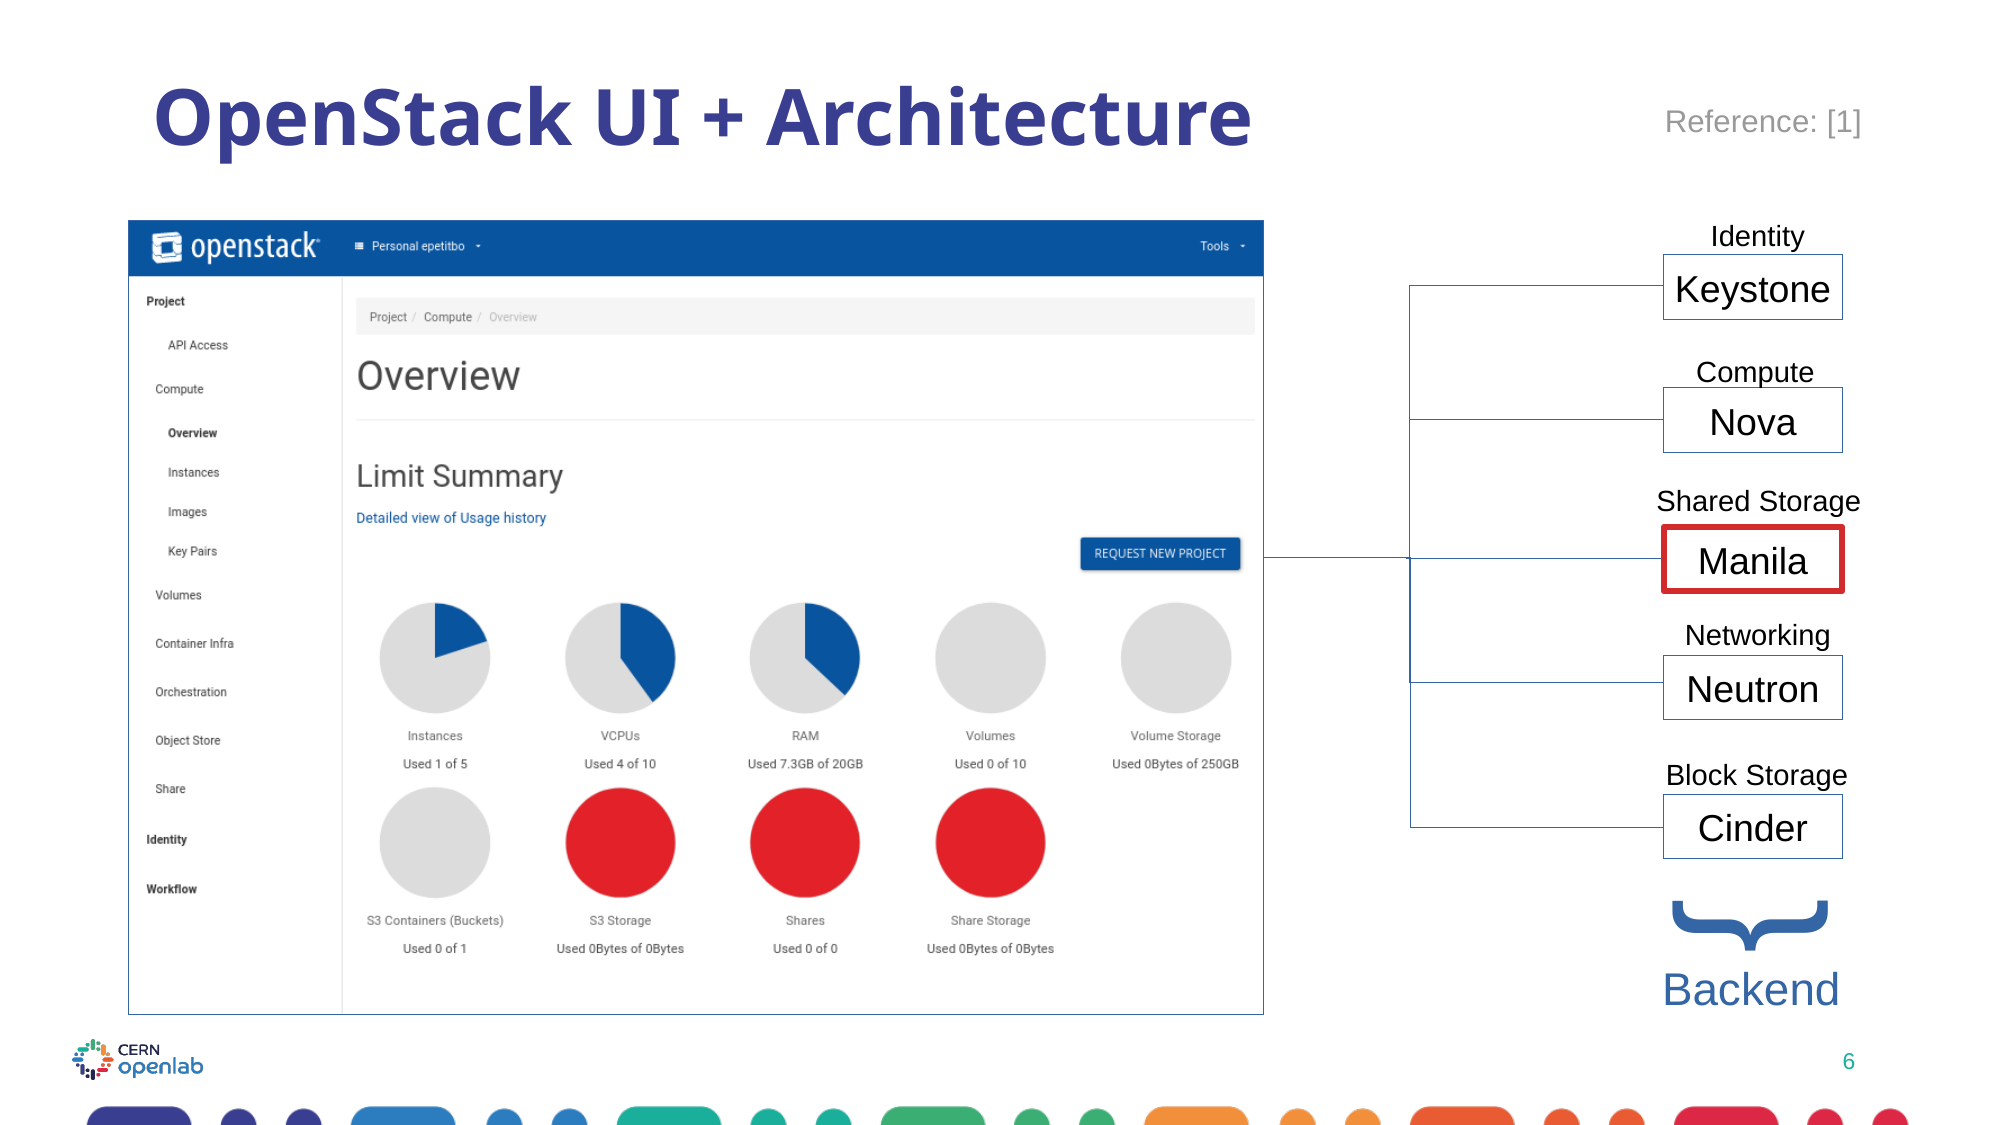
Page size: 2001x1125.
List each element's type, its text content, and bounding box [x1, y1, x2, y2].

text_box Manila [1663, 526, 1843, 592]
text_box } [1665, 883, 1867, 970]
text_box Keystone [1663, 254, 1843, 320]
text_box Nova [1663, 387, 1843, 453]
picture [128, 220, 1264, 1015]
text_box Compute [1681, 345, 1836, 426]
text_box Cinder [1663, 829, 1843, 859]
picture [72, 1039, 203, 1080]
text_box Keystone [1773, 285, 1784, 300]
text_box OpenStack UI + Architecture [137, 59, 1863, 169]
text_box Neutron [1663, 655, 1843, 720]
text_box Reference: [1] [1650, 97, 2000, 196]
text_box Backend [1647, 956, 1856, 1022]
text_box Identity [1695, 210, 1836, 285]
text_box Shared Storage [1641, 474, 1877, 522]
text_box Block Storage [1651, 748, 1871, 829]
text_box Networking [1669, 608, 1864, 688]
